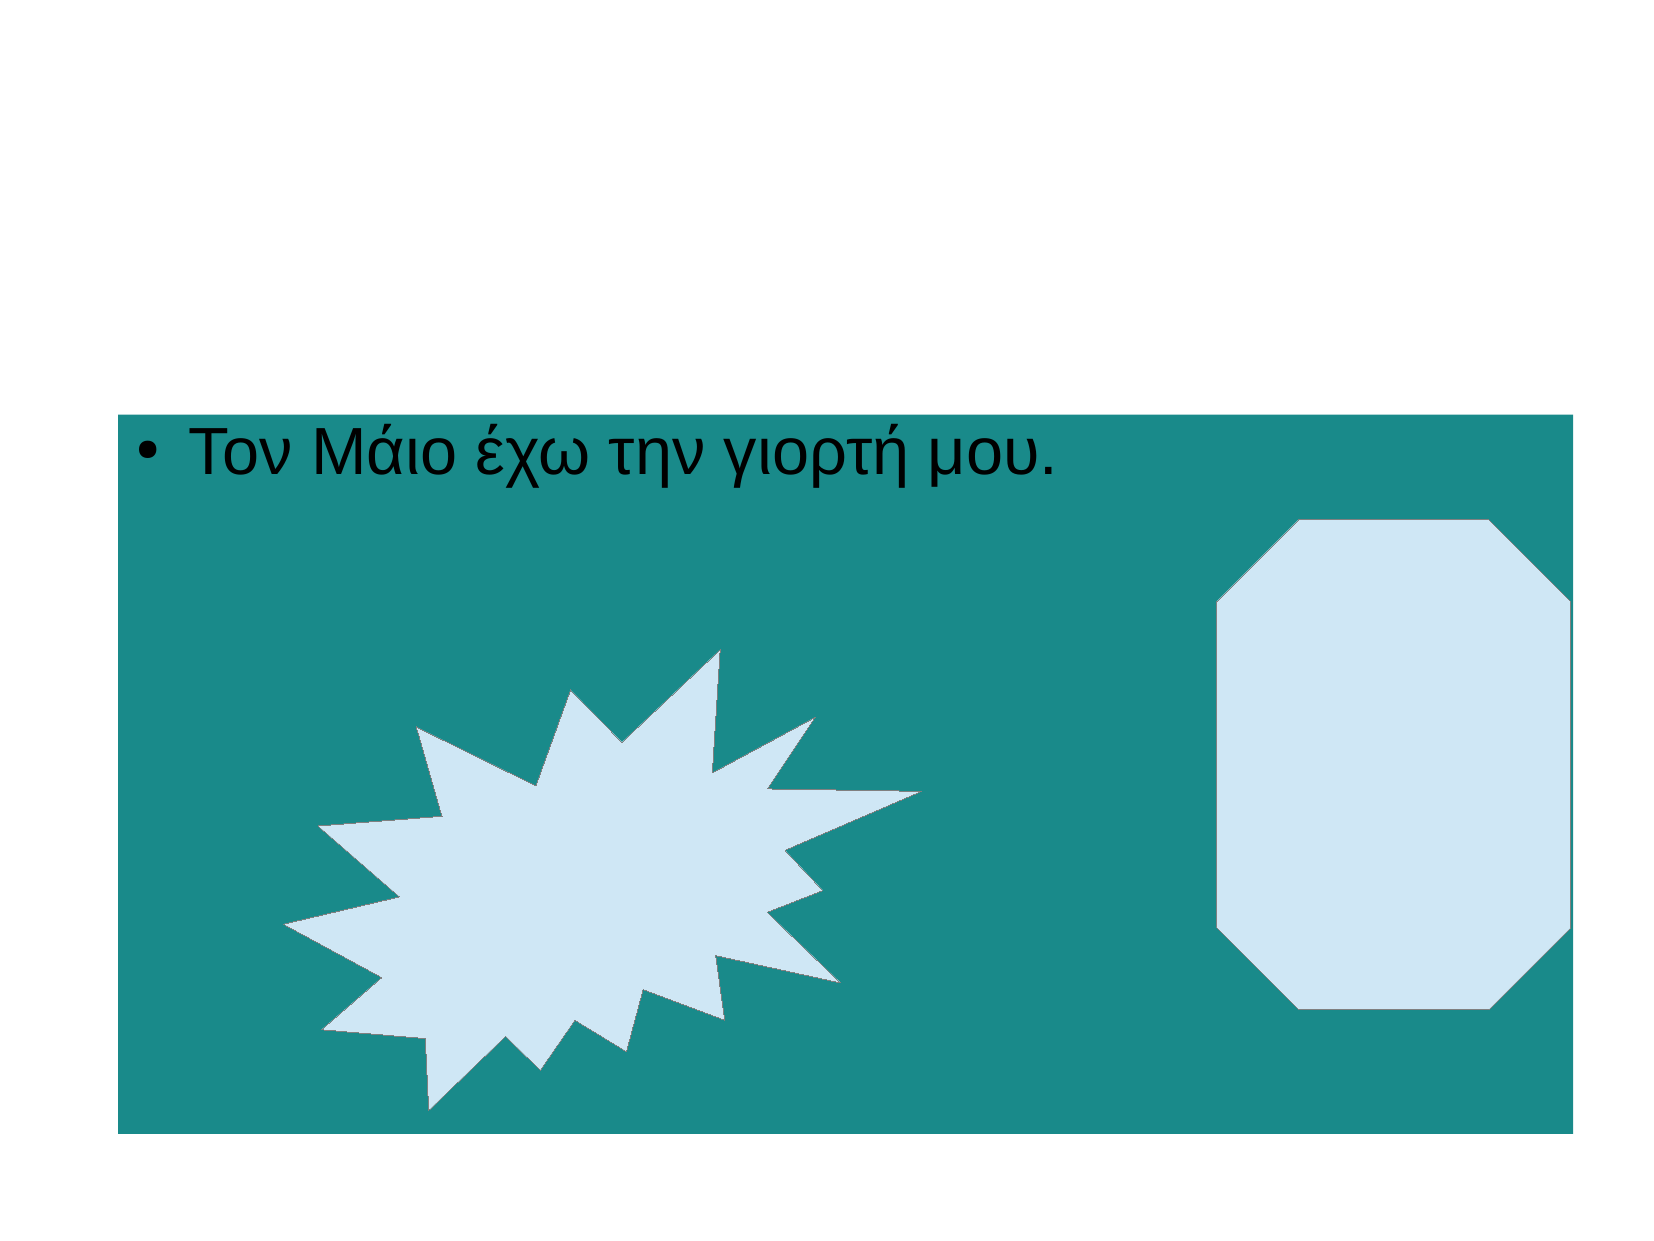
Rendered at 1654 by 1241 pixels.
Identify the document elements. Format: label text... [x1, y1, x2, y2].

text_box [283, 649, 922, 1111]
text_box [1216, 519, 1571, 1010]
list Τον Μάιο έχω την γιορτή μου. [118, 414, 1574, 1134]
